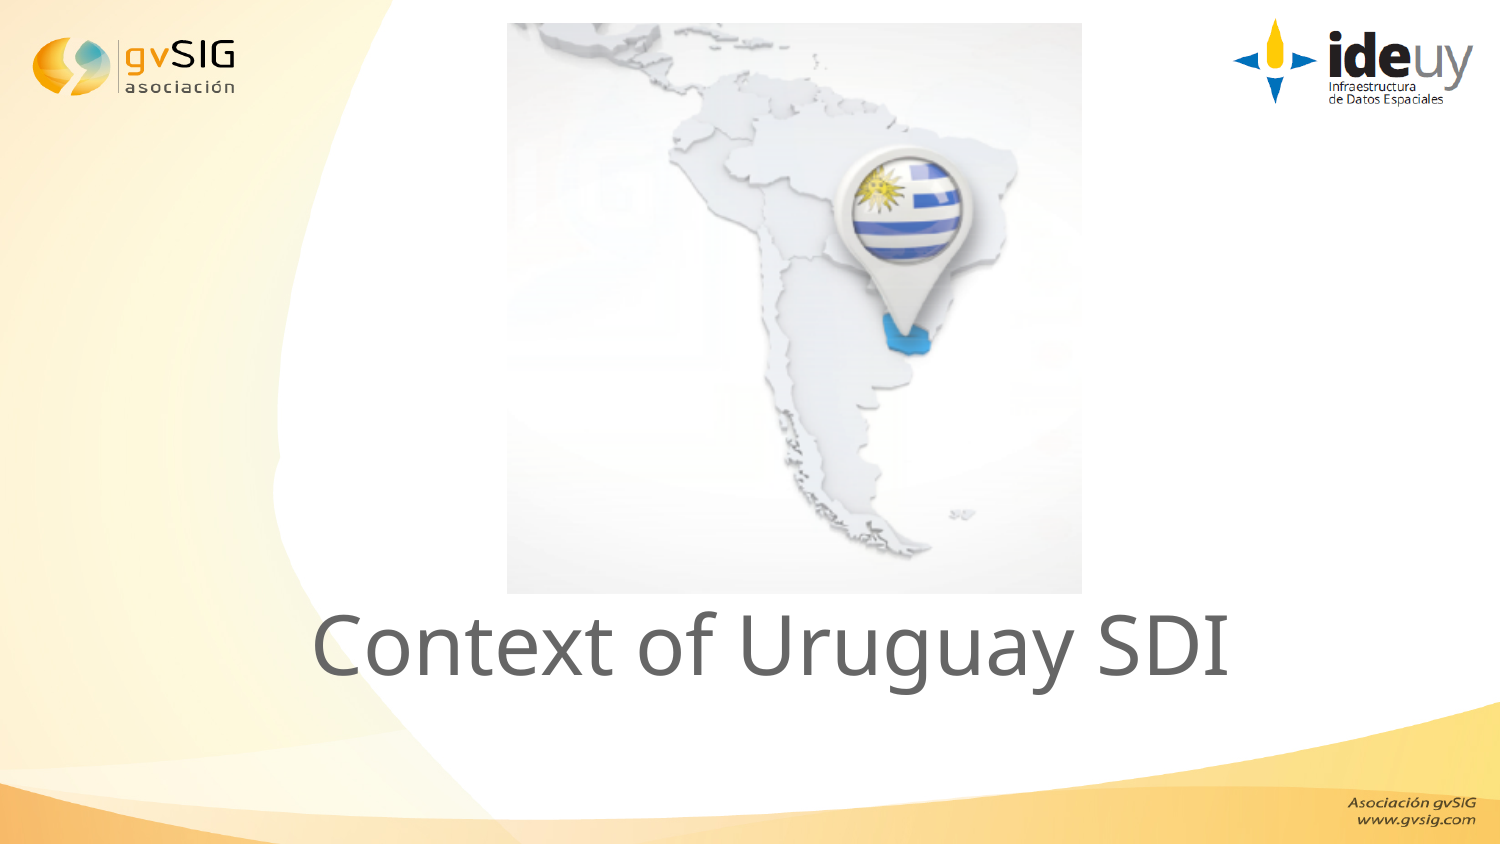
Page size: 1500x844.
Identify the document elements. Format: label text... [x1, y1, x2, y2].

picture [0, 0, 1500, 844]
title Context of Uruguay SDI [123, 544, 1420, 743]
